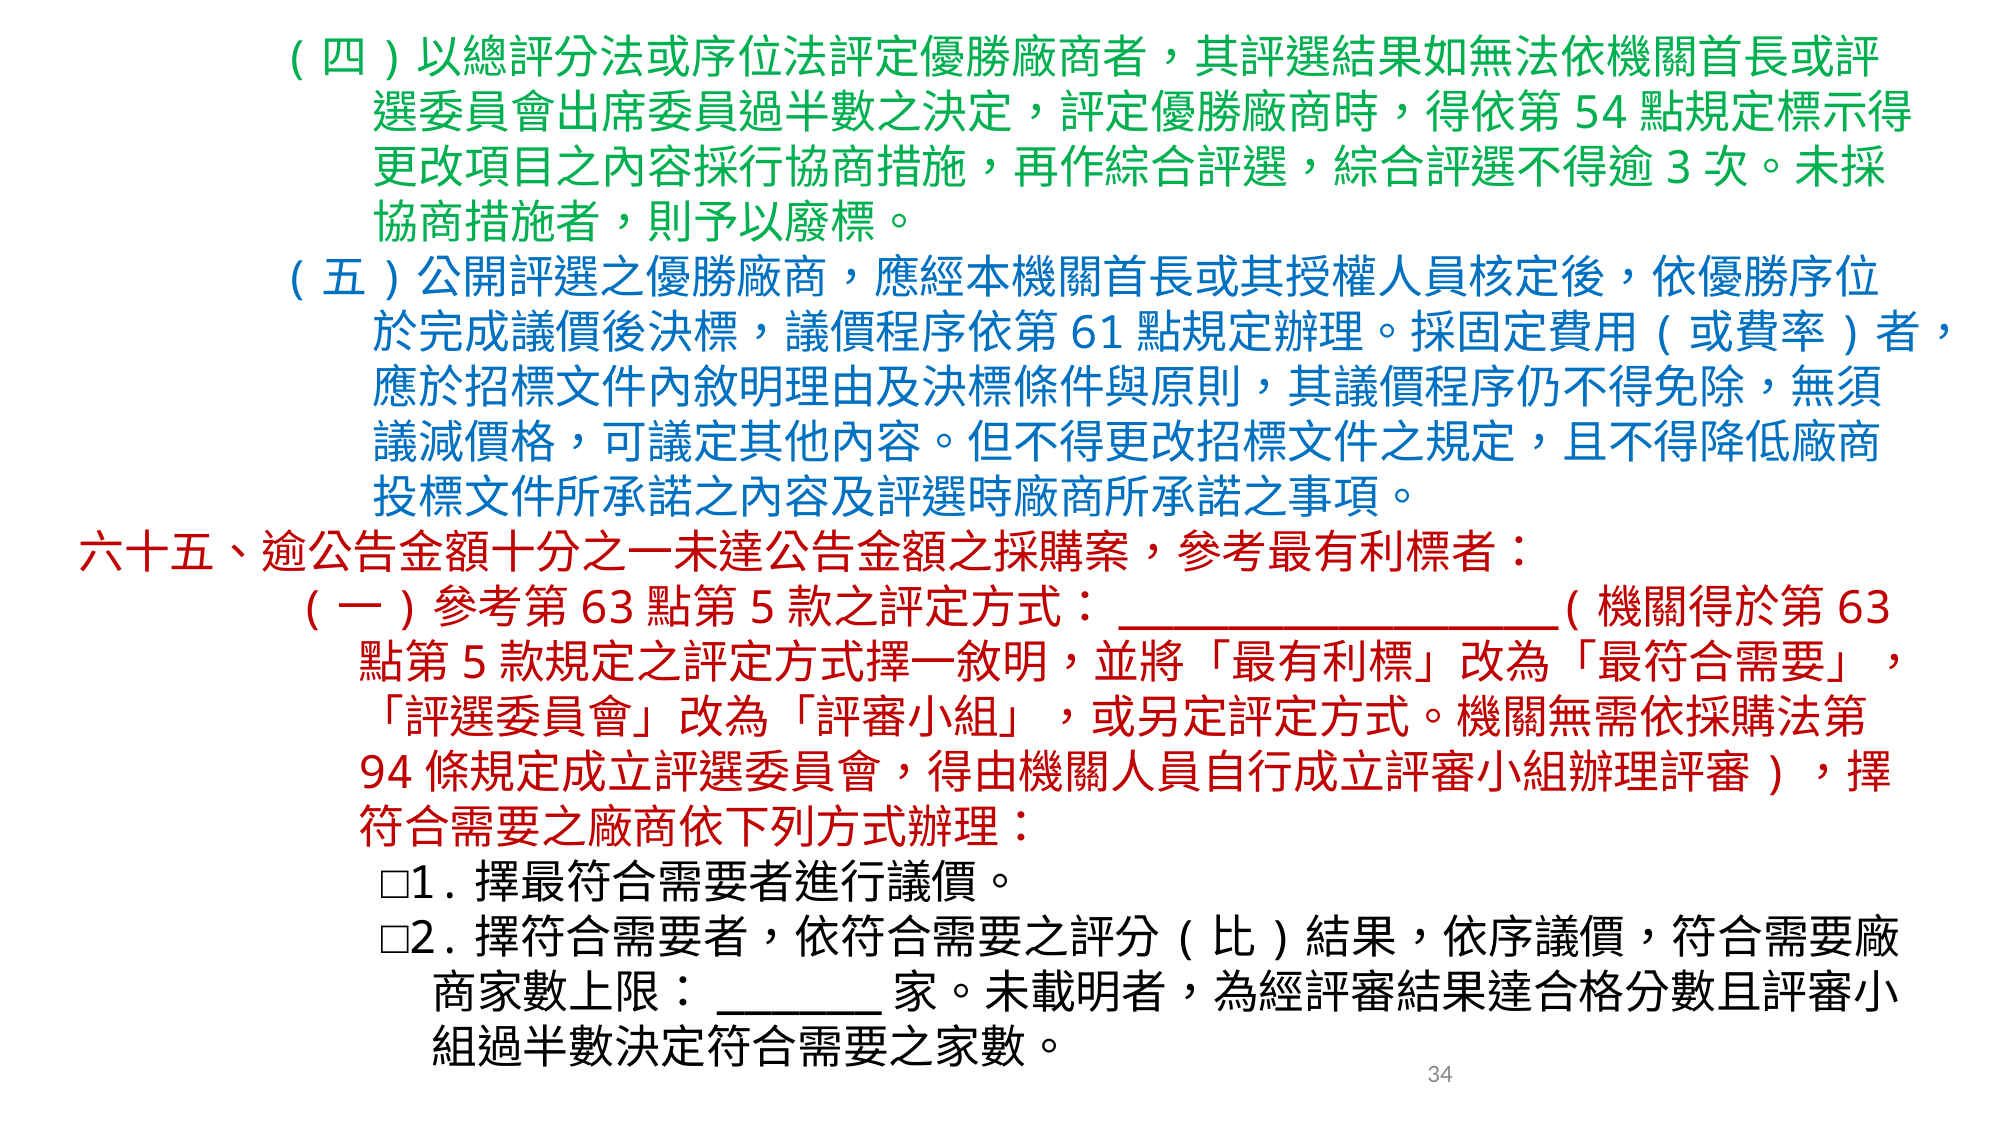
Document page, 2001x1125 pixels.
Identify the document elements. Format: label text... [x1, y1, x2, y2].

text_box (四)以總評分法或序位法評定優勝廠商者，其評選結果如無法依機關首長或評選委員會出席委員過半數之決定，評定優勝廠商時，得依第54點規定標示得更改項目之內容採行協商措施，再作綜合評選，綜合評選不得逾3次。未採協商措施者，則予以廢標。 (五)公開評選之優勝廠商，應經本機關首長或其授權人員核定後，依優勝序位於完成議價後決標，議價程序依第61點規定辦理。採固定費用(或費率)者，應於招標文件內敘明理由及決標條件與原則，其議價程序仍不得免除，無須議減價格，可議定其他內容。但不得更改招標文件之規定，且不得降低廠商投標文件所承諾之內容及評選時廠商所承諾之事項。 六十五、逾公告金額十分之一未達公告金額之採購案，參考最有利標者： (一)參考第63點第5款之評定方式：________________(機關得於第63點第5款規定之評定方式擇一敘明，並將「最有利標」改為「最符合需要」，「評選委員會」改為「評審小組」，或另定評定方式。機關無需依採購法第94條規定成立評選委員會，得由機關人員自行成立評審小組辦理評審)，擇符合需要之廠商依下列方式辦理： □1.擇最符合需要者進行議價。 □2.擇符合需要者，依符合需要之評分(比)結果，依序議價，符合需要廠商家數上限：______家。未載明者，為經評審結果達合格分數且評審小組過半數決定符合需要之家數。 [64, 20, 1936, 1080]
text_box 34 [1412, 1042, 1863, 1103]
